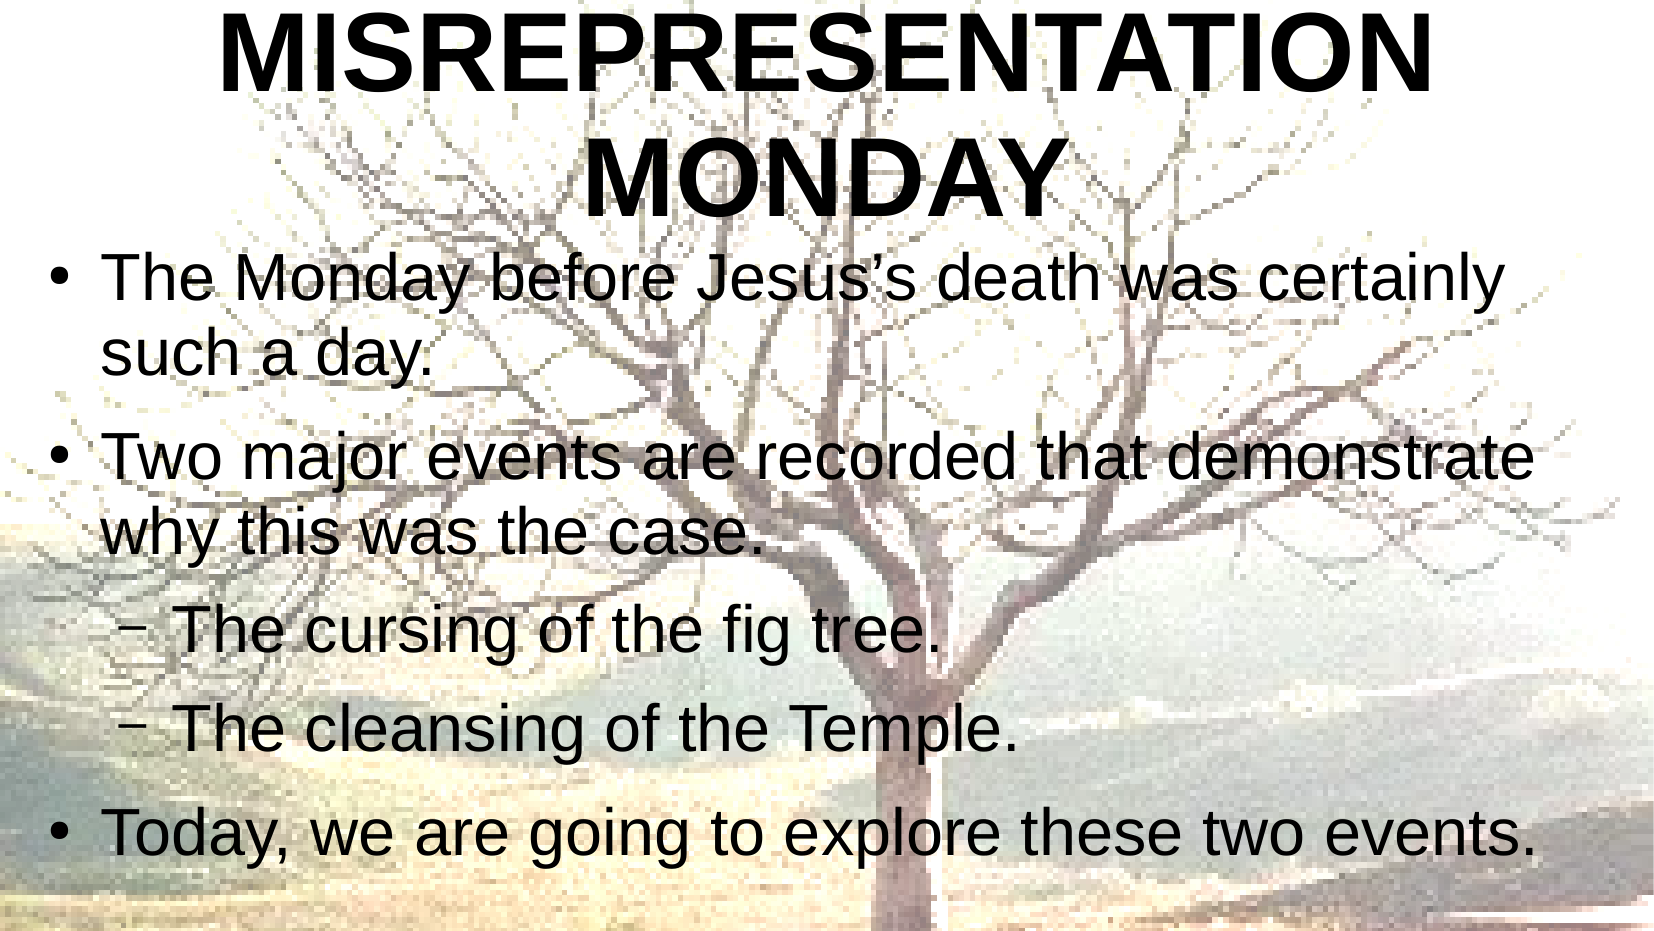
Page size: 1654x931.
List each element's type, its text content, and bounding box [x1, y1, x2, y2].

list The Monday before Jesus’s death was certainly such a day. Two major events are recorded that demonstrate why this was the case. The cursing of the fig tree. The cleansing of the Temple. Today, we are going to explore these two events. [30, 240, 1621, 923]
title MISREPRESENTATION MONDAY [82, 0, 1571, 240]
picture [0, 0, 1654, 931]
